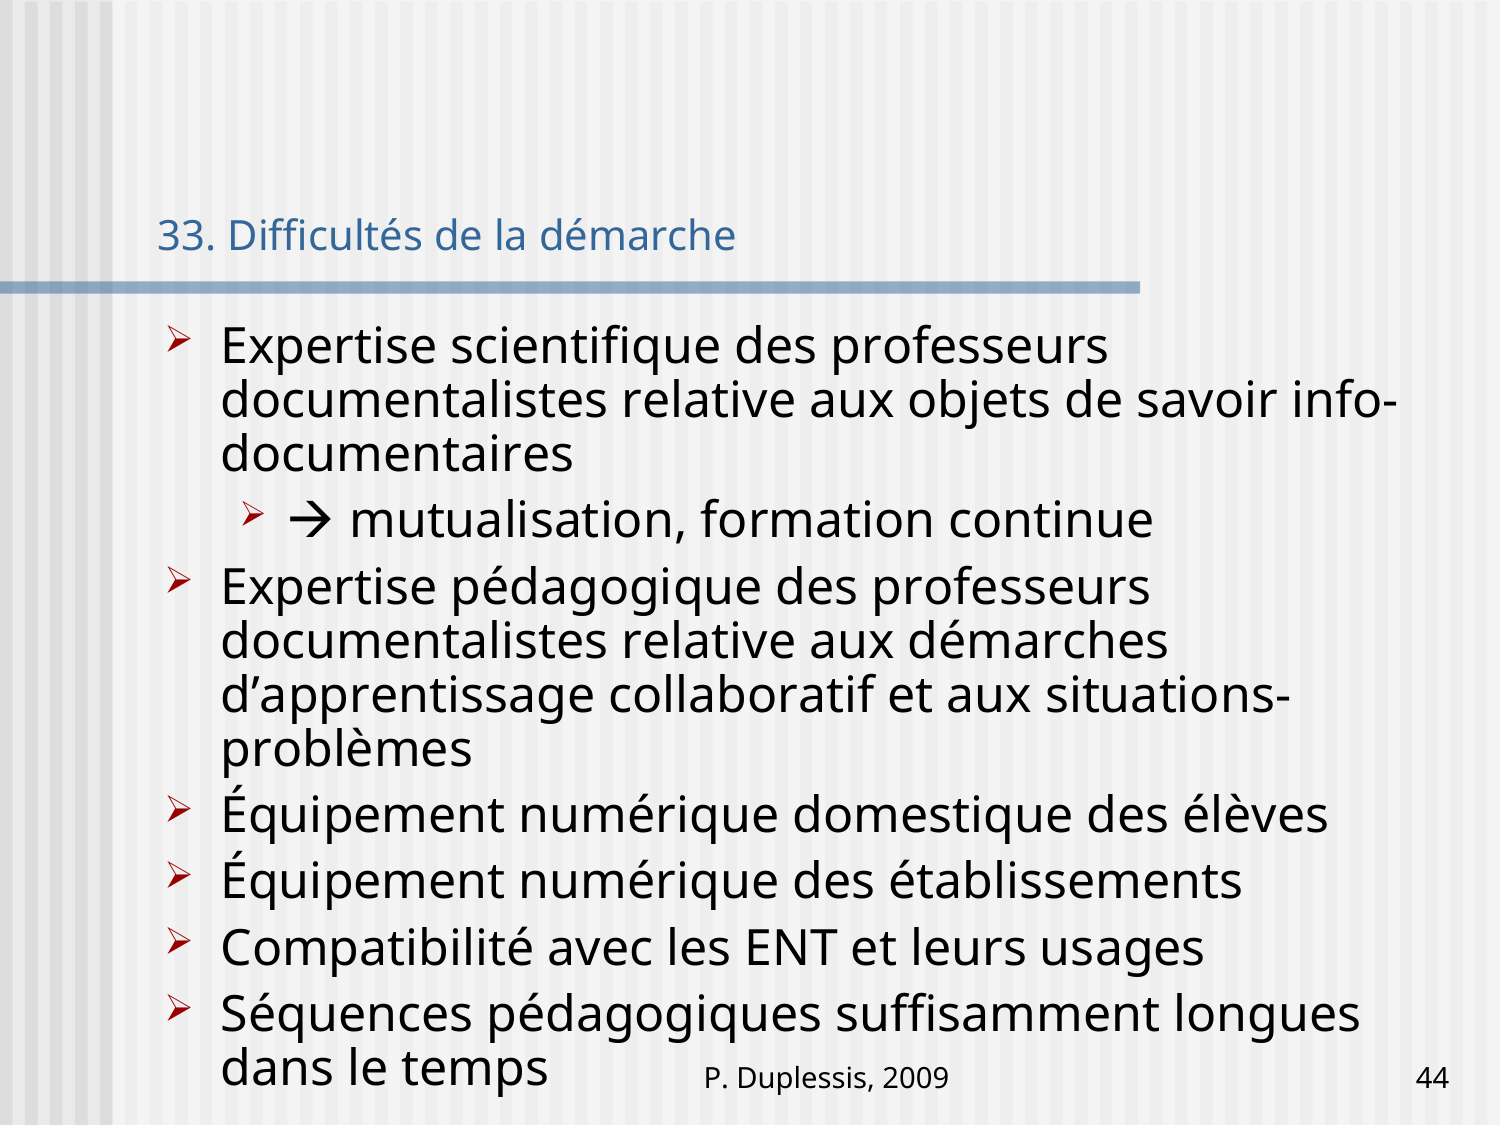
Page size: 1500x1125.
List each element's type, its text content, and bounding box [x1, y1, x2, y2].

title 33. Difficultés de la démarche [142, 200, 1482, 267]
list Expertise scientifique des professeurs documentalistes relative aux objets de savoir info-documentaires  mutualisation, formation continue Expertise pédagogique des professeurs documentalistes relative aux démarches d’apprentissage collaboratif et aux situations-problèmes Équipement numérique domestique des élèves Équipement numérique des établissements Compatibilité avec les ENT et leurs usages Séquences pédagogiques suffisamment longues dans le temps [149, 312, 1481, 1063]
